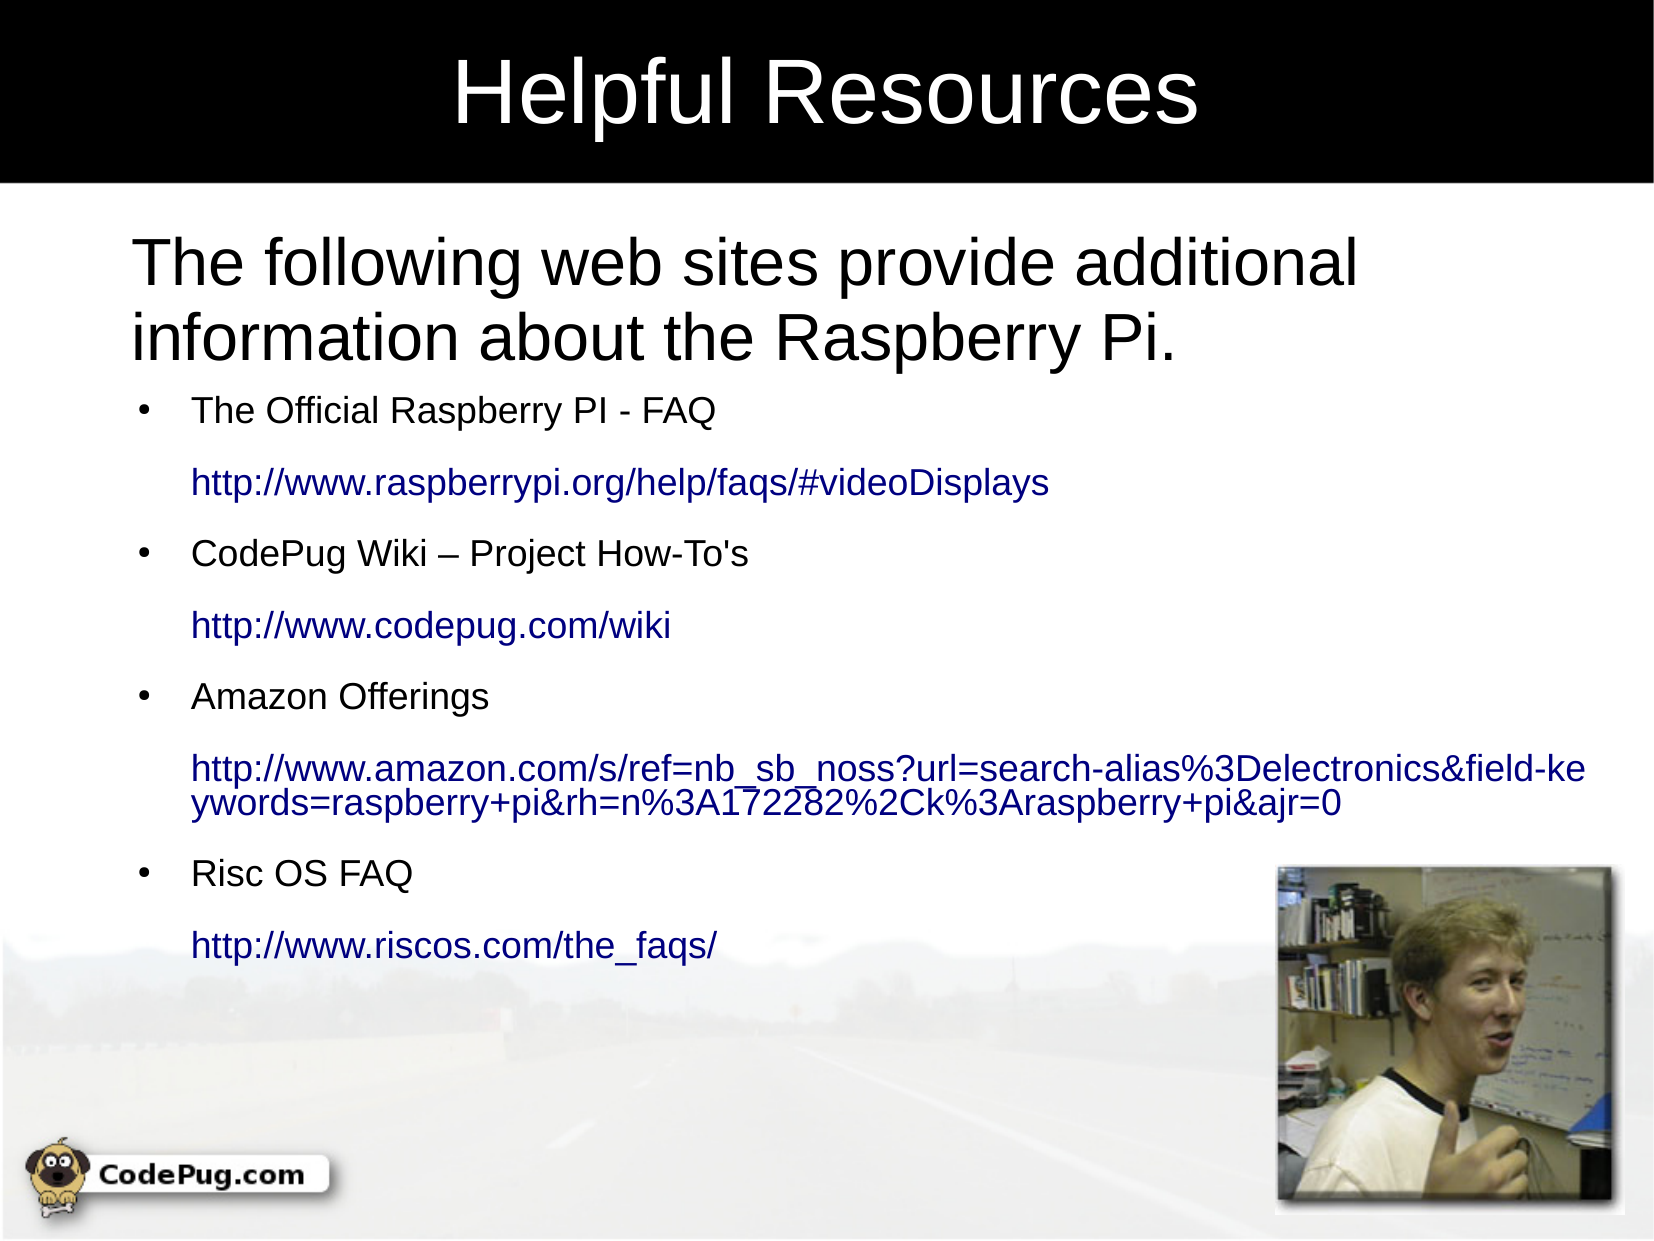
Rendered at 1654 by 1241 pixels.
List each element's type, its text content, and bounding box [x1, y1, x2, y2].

title Helpful Resources [82, 19, 1571, 166]
list The Official Raspberry PI - FAQ http://www.raspberrypi.org/help/faqs/#videoDisplays CodePug Wiki – Project How-To's http://www.codepug.com/wiki Amazon Offerings http://www.amazon.com/s/ref=nb_sb_noss?url=search-alias%3Delectronics&field-keywords=raspberry+pi&rh=n%3A172282%2Ck%3Araspberry+pi&ajr=0 Risc OS FAQ http://www.riscos.com/the_faqs/ [120, 463, 1594, 1021]
picture [0, 0, 1654, 1241]
text_box The following web sites provide additional information about the Raspberry Pi. [60, 225, 1606, 463]
